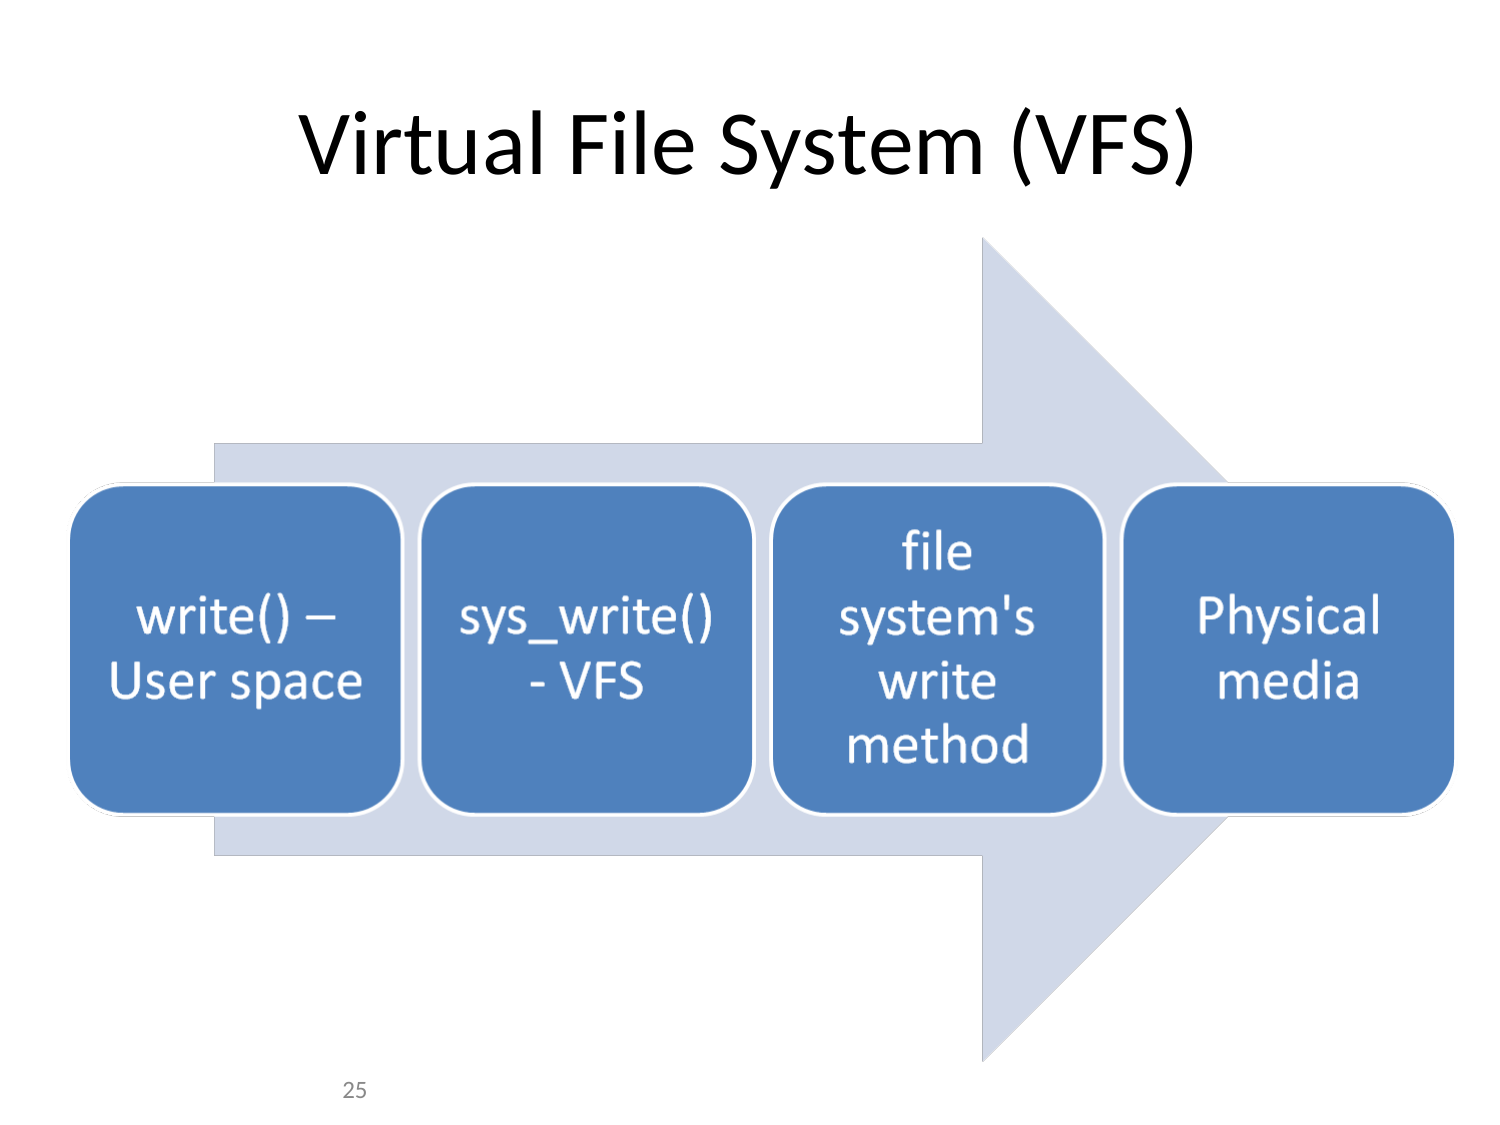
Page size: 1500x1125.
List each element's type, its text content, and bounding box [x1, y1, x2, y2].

picture [65, 236, 1459, 1063]
text_box Virtual File System (VFS)‏ [75, 45, 1426, 233]
text_box <number> [327, 1074, 1207, 1111]
